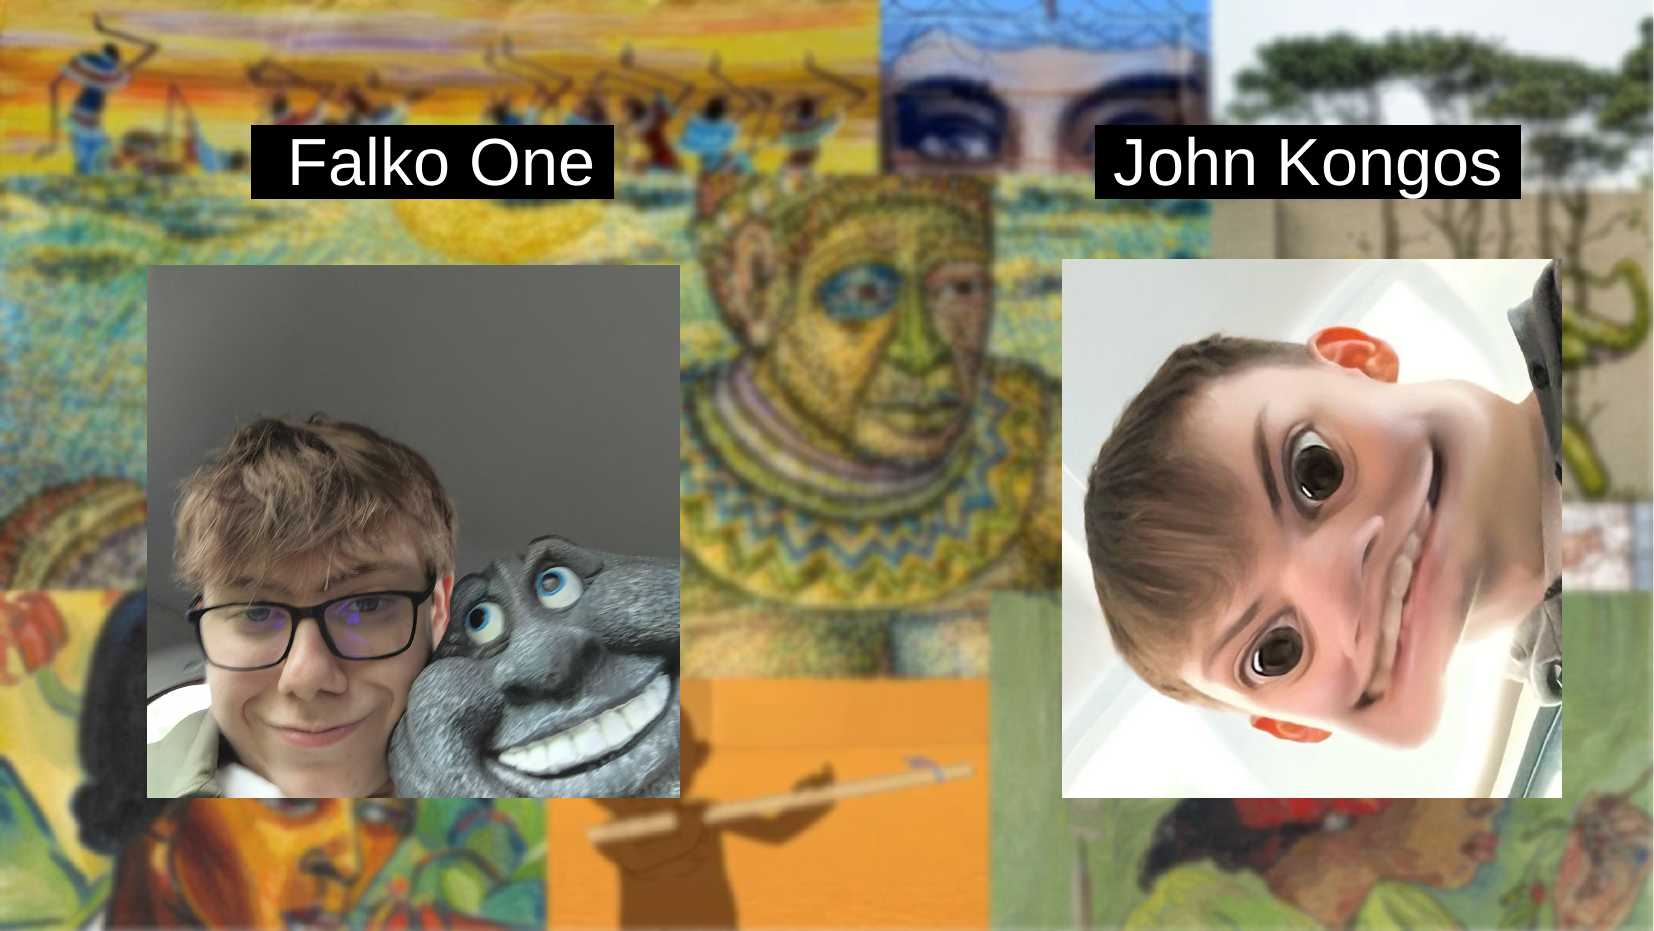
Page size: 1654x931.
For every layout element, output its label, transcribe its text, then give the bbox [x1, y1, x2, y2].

text_box Falko One [236, 117, 650, 207]
text_box John Kongos [1080, 117, 1565, 282]
picture [0, 0, 1654, 931]
